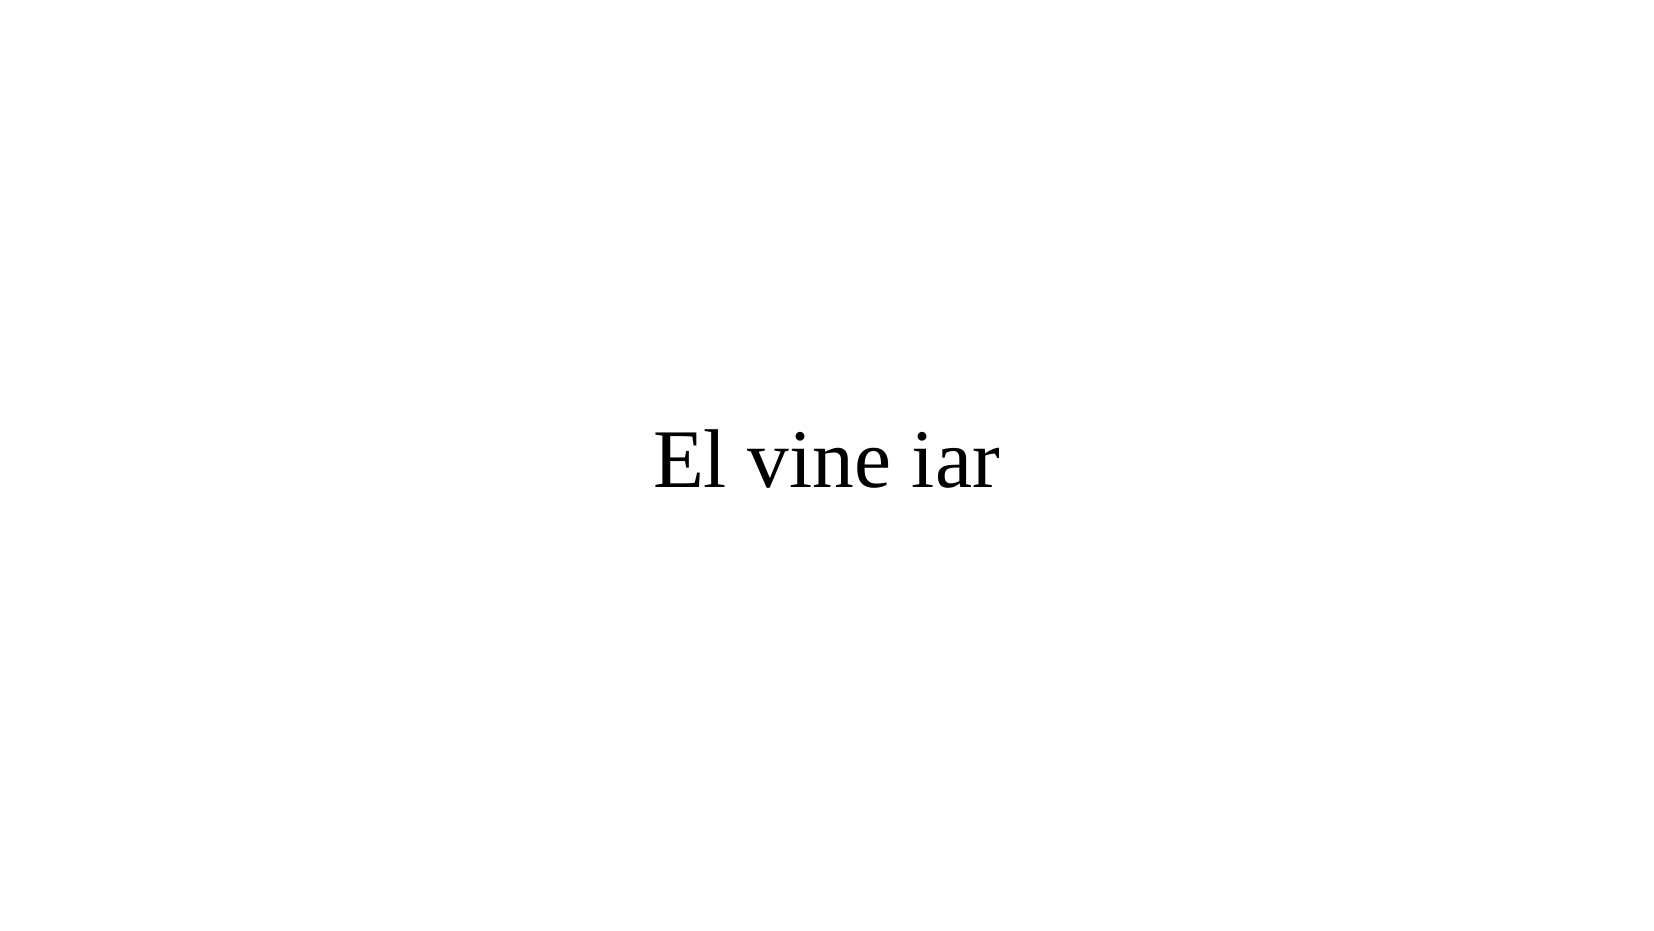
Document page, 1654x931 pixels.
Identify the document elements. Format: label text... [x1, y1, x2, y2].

subtitle El vine iar [0, 396, 1654, 505]
